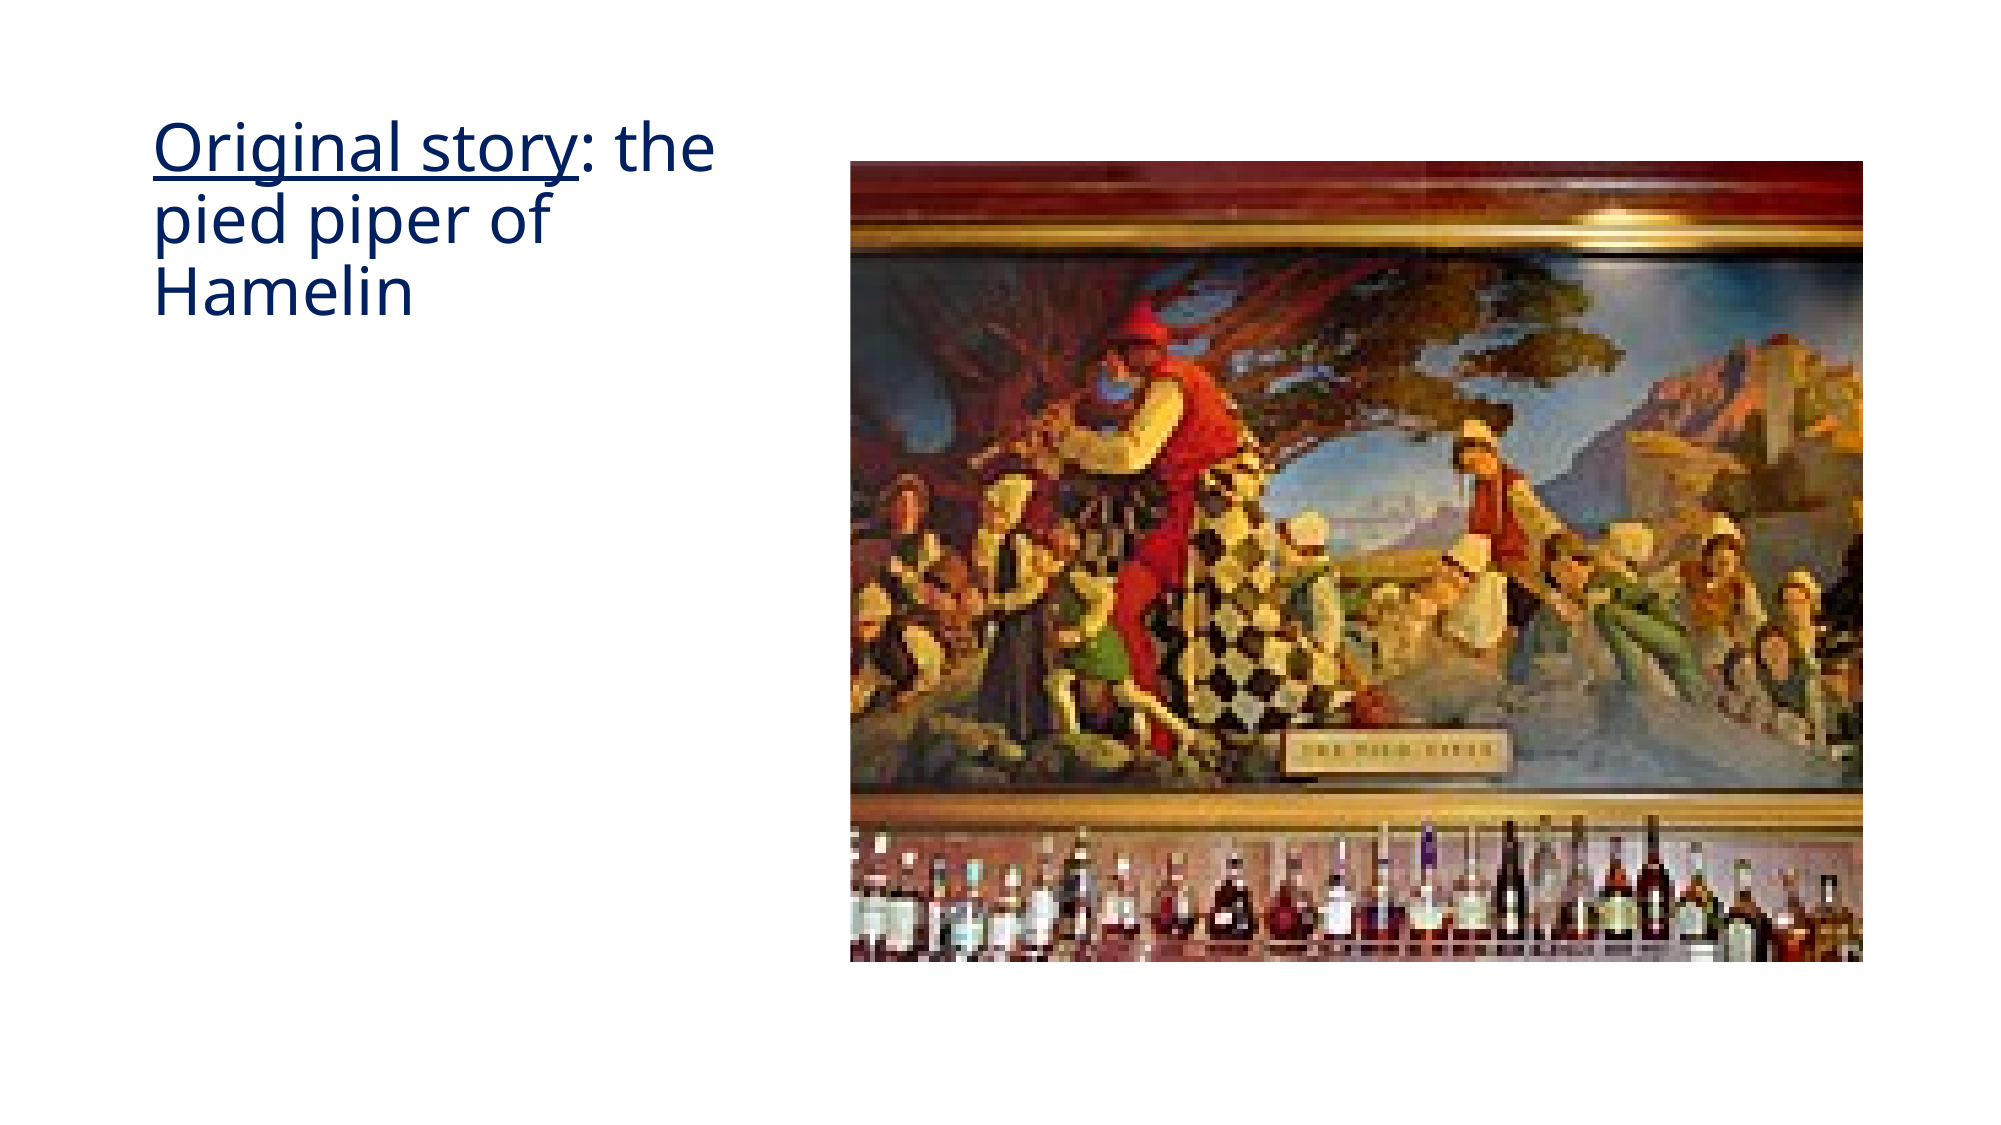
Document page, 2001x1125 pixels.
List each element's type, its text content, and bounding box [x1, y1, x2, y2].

picture [850, 161, 1863, 962]
title Original story: the pied piper of Hamelin [137, 75, 783, 338]
